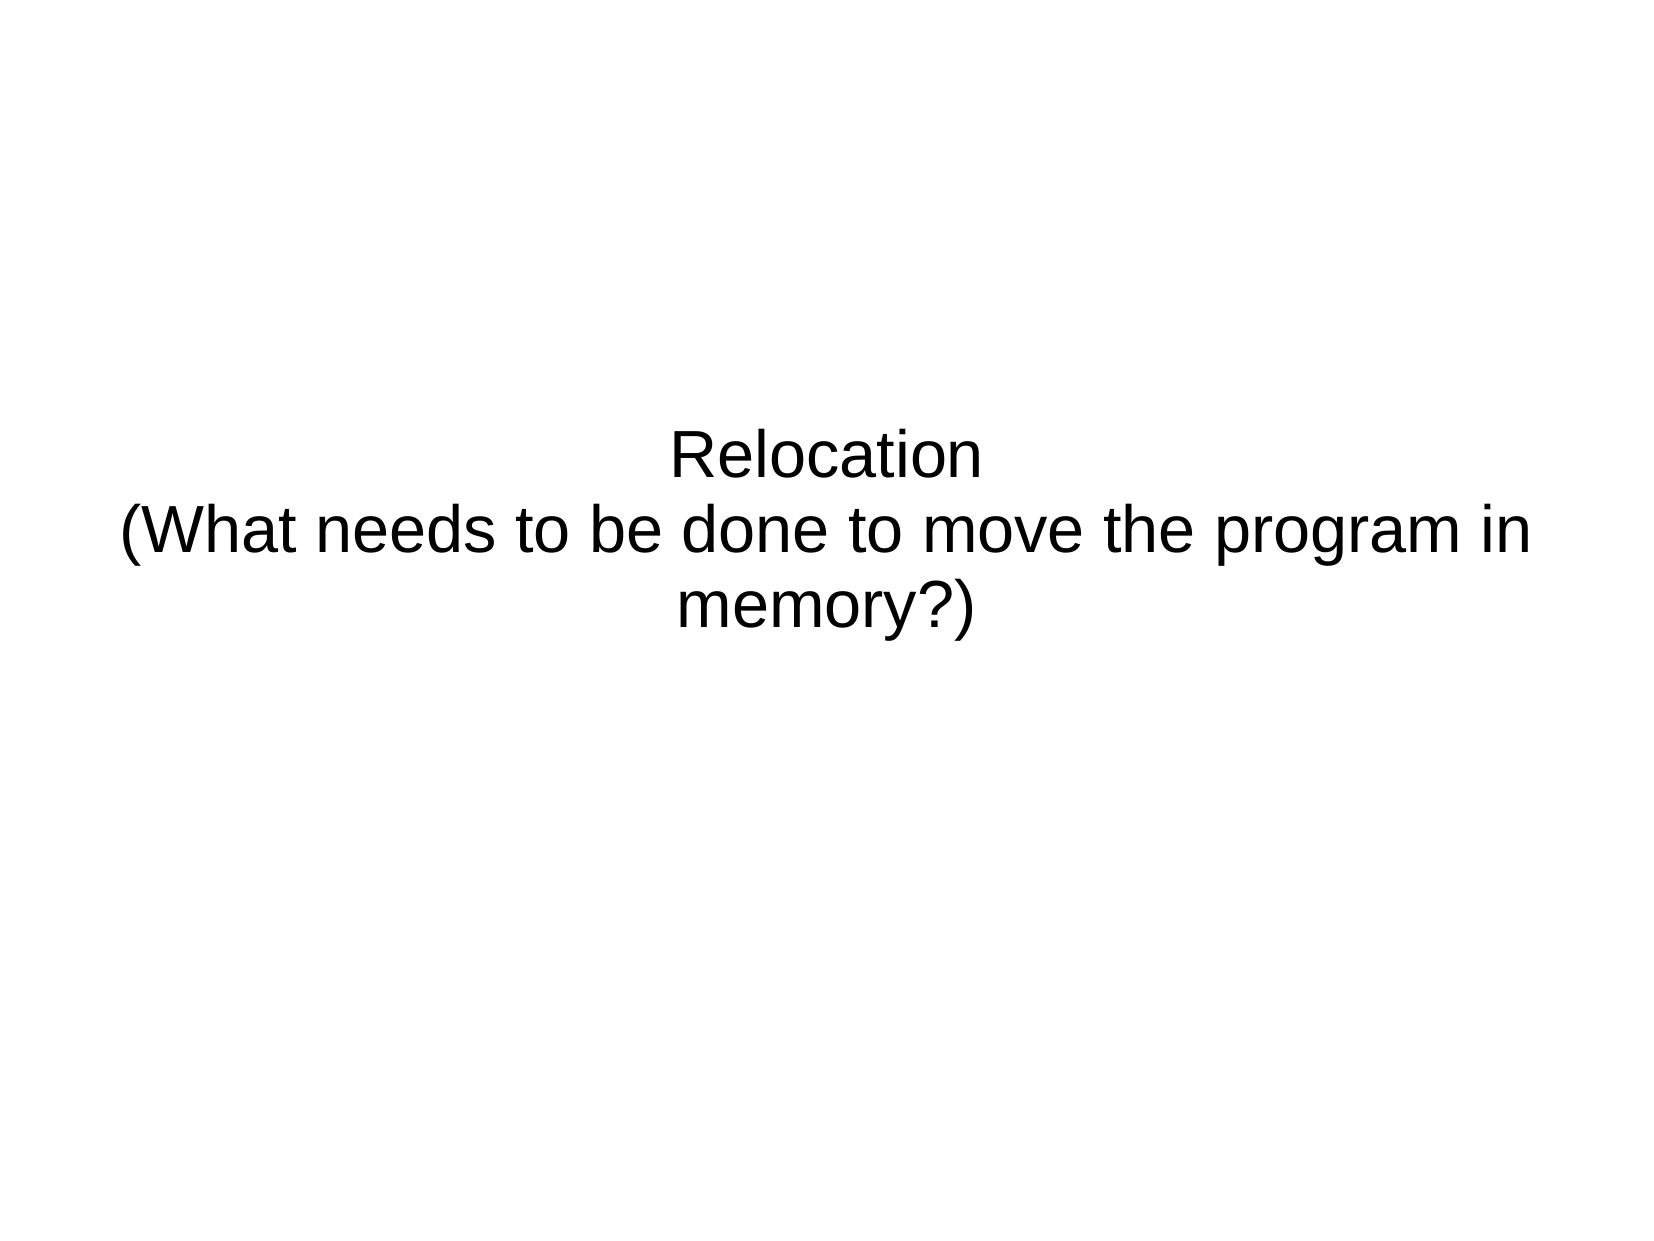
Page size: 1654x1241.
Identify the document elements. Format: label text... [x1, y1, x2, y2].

subtitle Relocation (What needs to be done to move the program in memory?) [82, 49, 1571, 1010]
